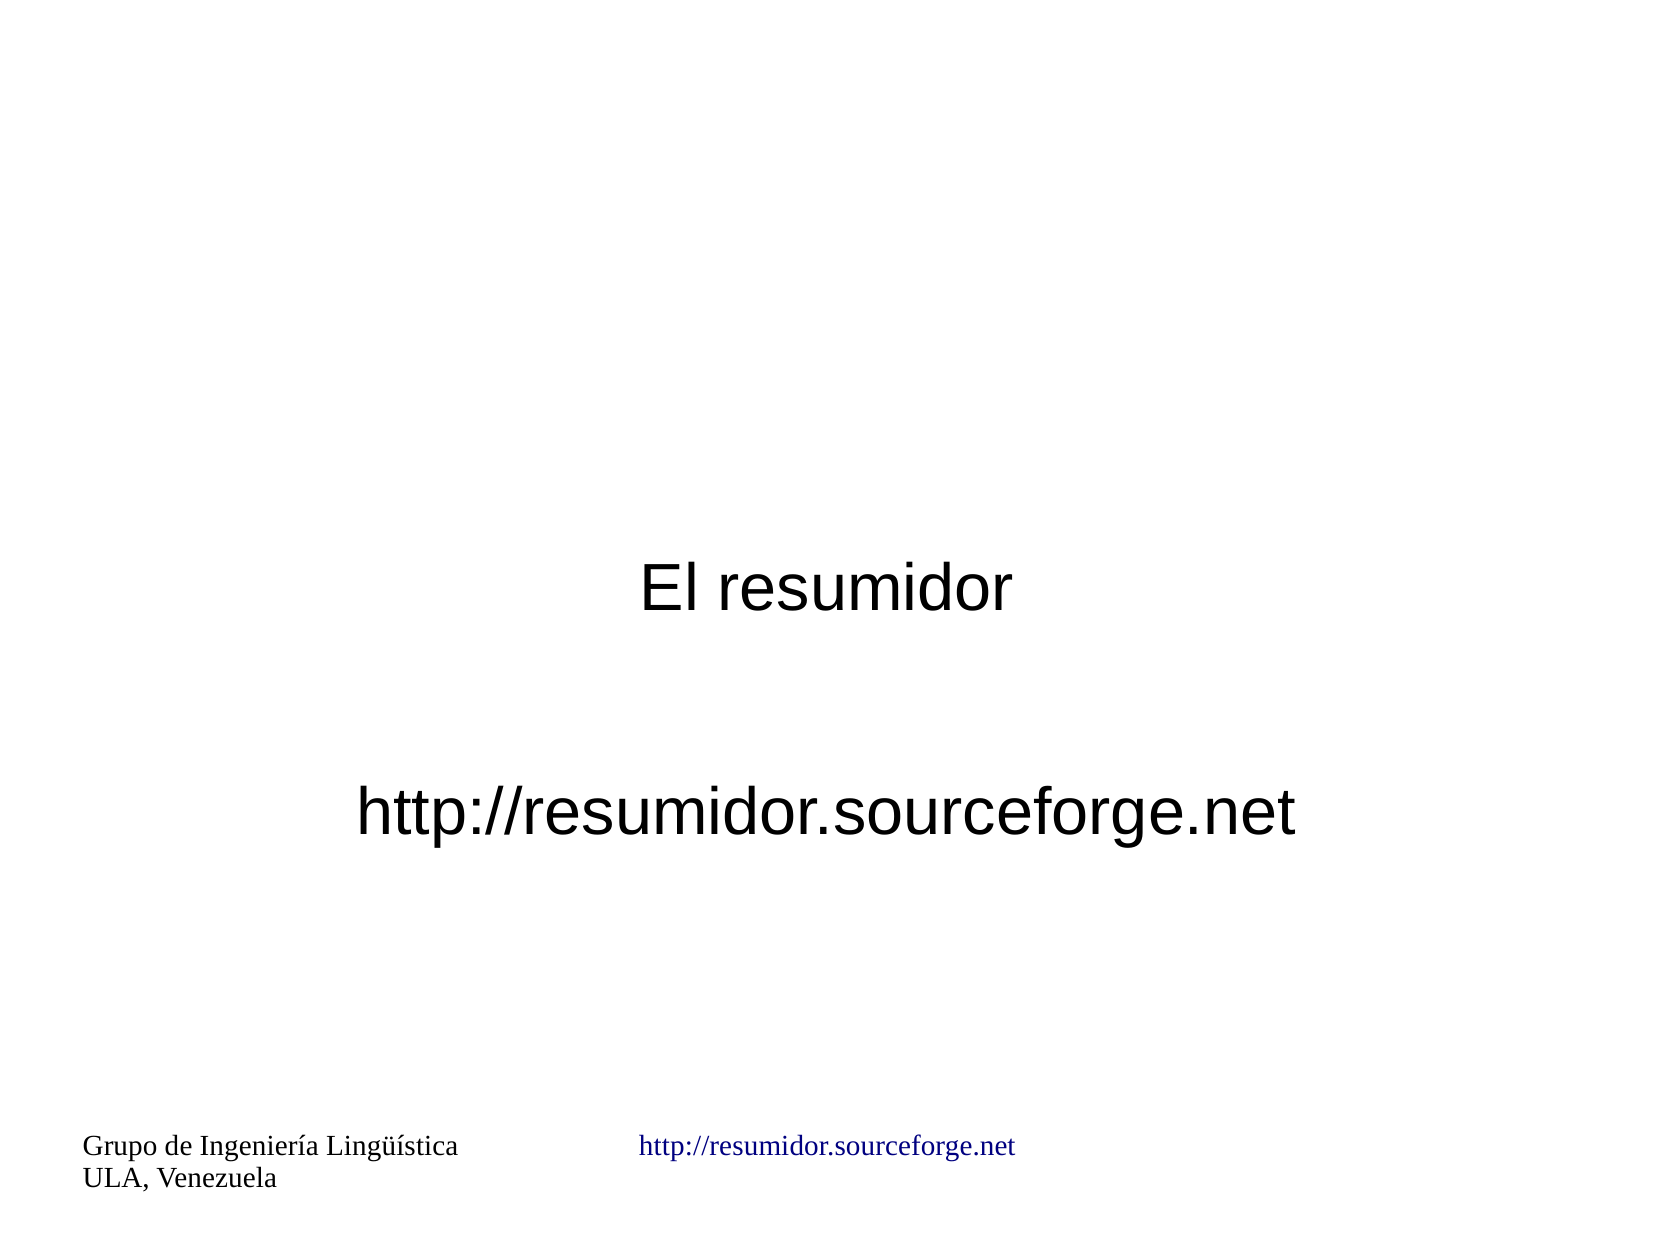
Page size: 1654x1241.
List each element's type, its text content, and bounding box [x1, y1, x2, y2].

subtitle El resumidor http://resumidor.sourceforge.net [82, 297, 1571, 1102]
